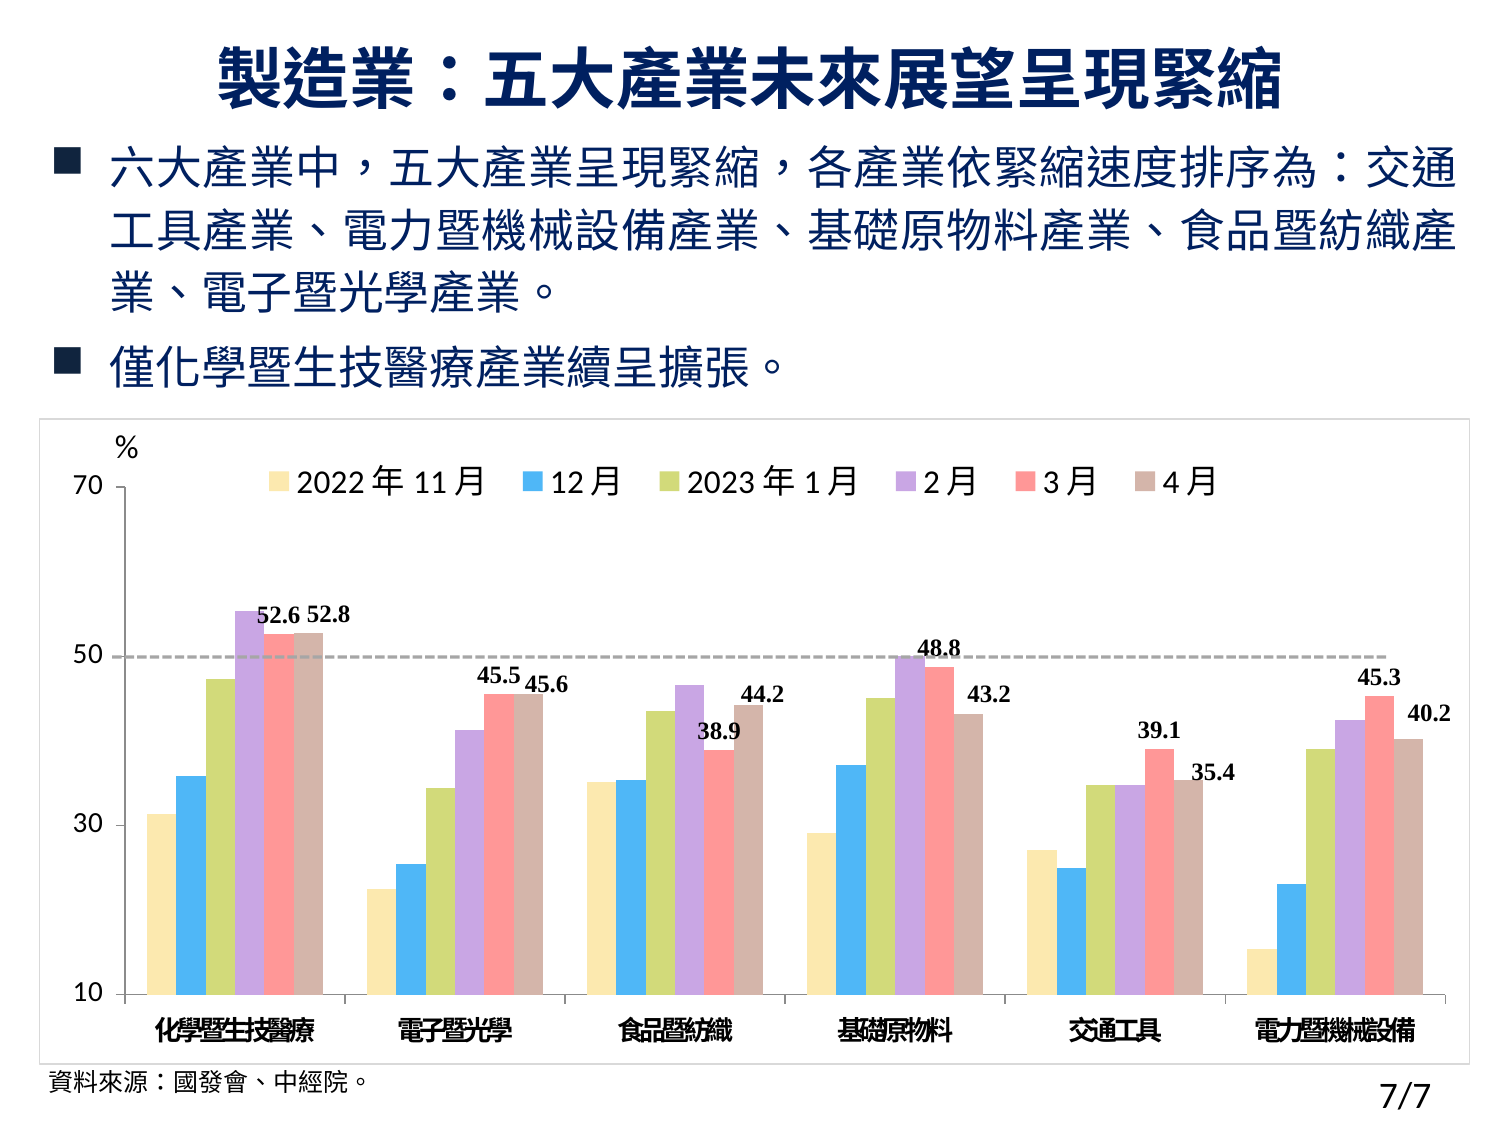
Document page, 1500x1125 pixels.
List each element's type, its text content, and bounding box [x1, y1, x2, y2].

title 製造業：五大產業未來展望呈現緊縮 [0, 0, 1500, 150]
text_box % [100, 418, 195, 473]
chart [38, 418, 1471, 1064]
text_box 六大產業中，五大產業呈現緊縮，各產業依緊縮速度排序為：交通工具產業、電力暨機械設備產業、基礎原物料產業、食品暨紡織產業、電子暨光學產業。 僅化學暨生技醫療產業續呈擴張。 [5, 116, 1489, 419]
text_box 資料來源：國發會、中經院。 [33, 1064, 1500, 1105]
